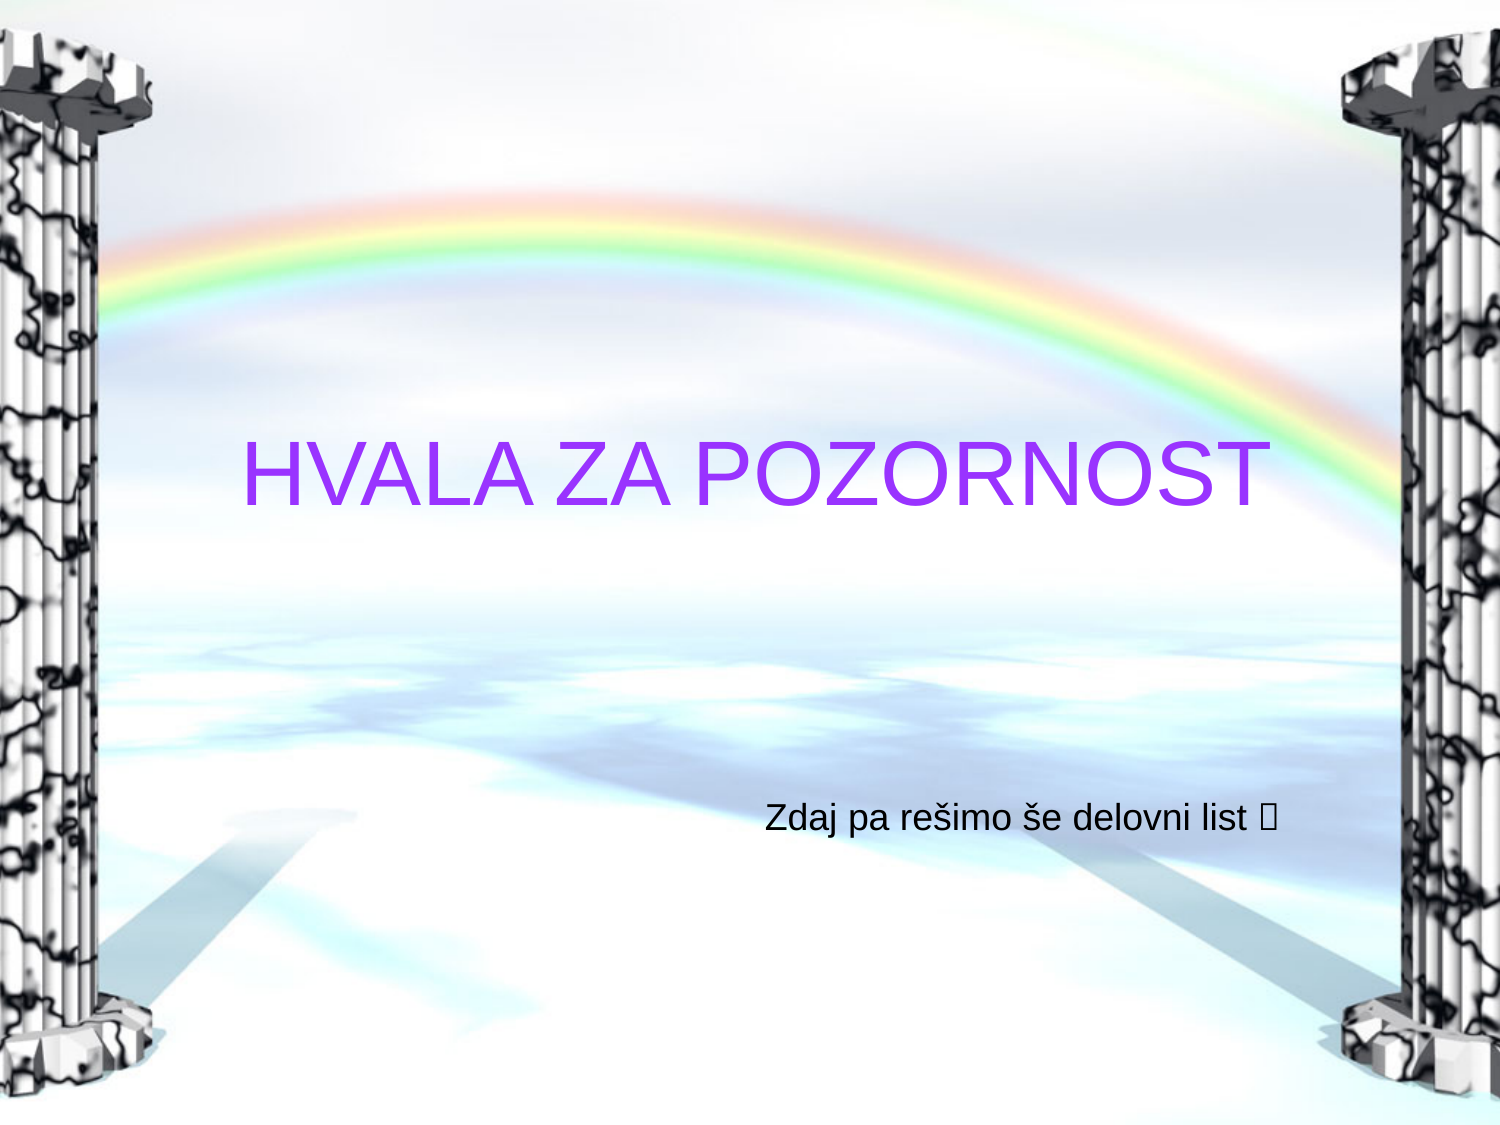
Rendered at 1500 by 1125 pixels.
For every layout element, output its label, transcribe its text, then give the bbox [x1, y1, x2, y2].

title HVALA ZA POZORNOST [82, 375, 1432, 563]
text_box Zdaj pa rešimo še delovni list  [749, 785, 1336, 845]
picture [0, 0, 1500, 1125]
